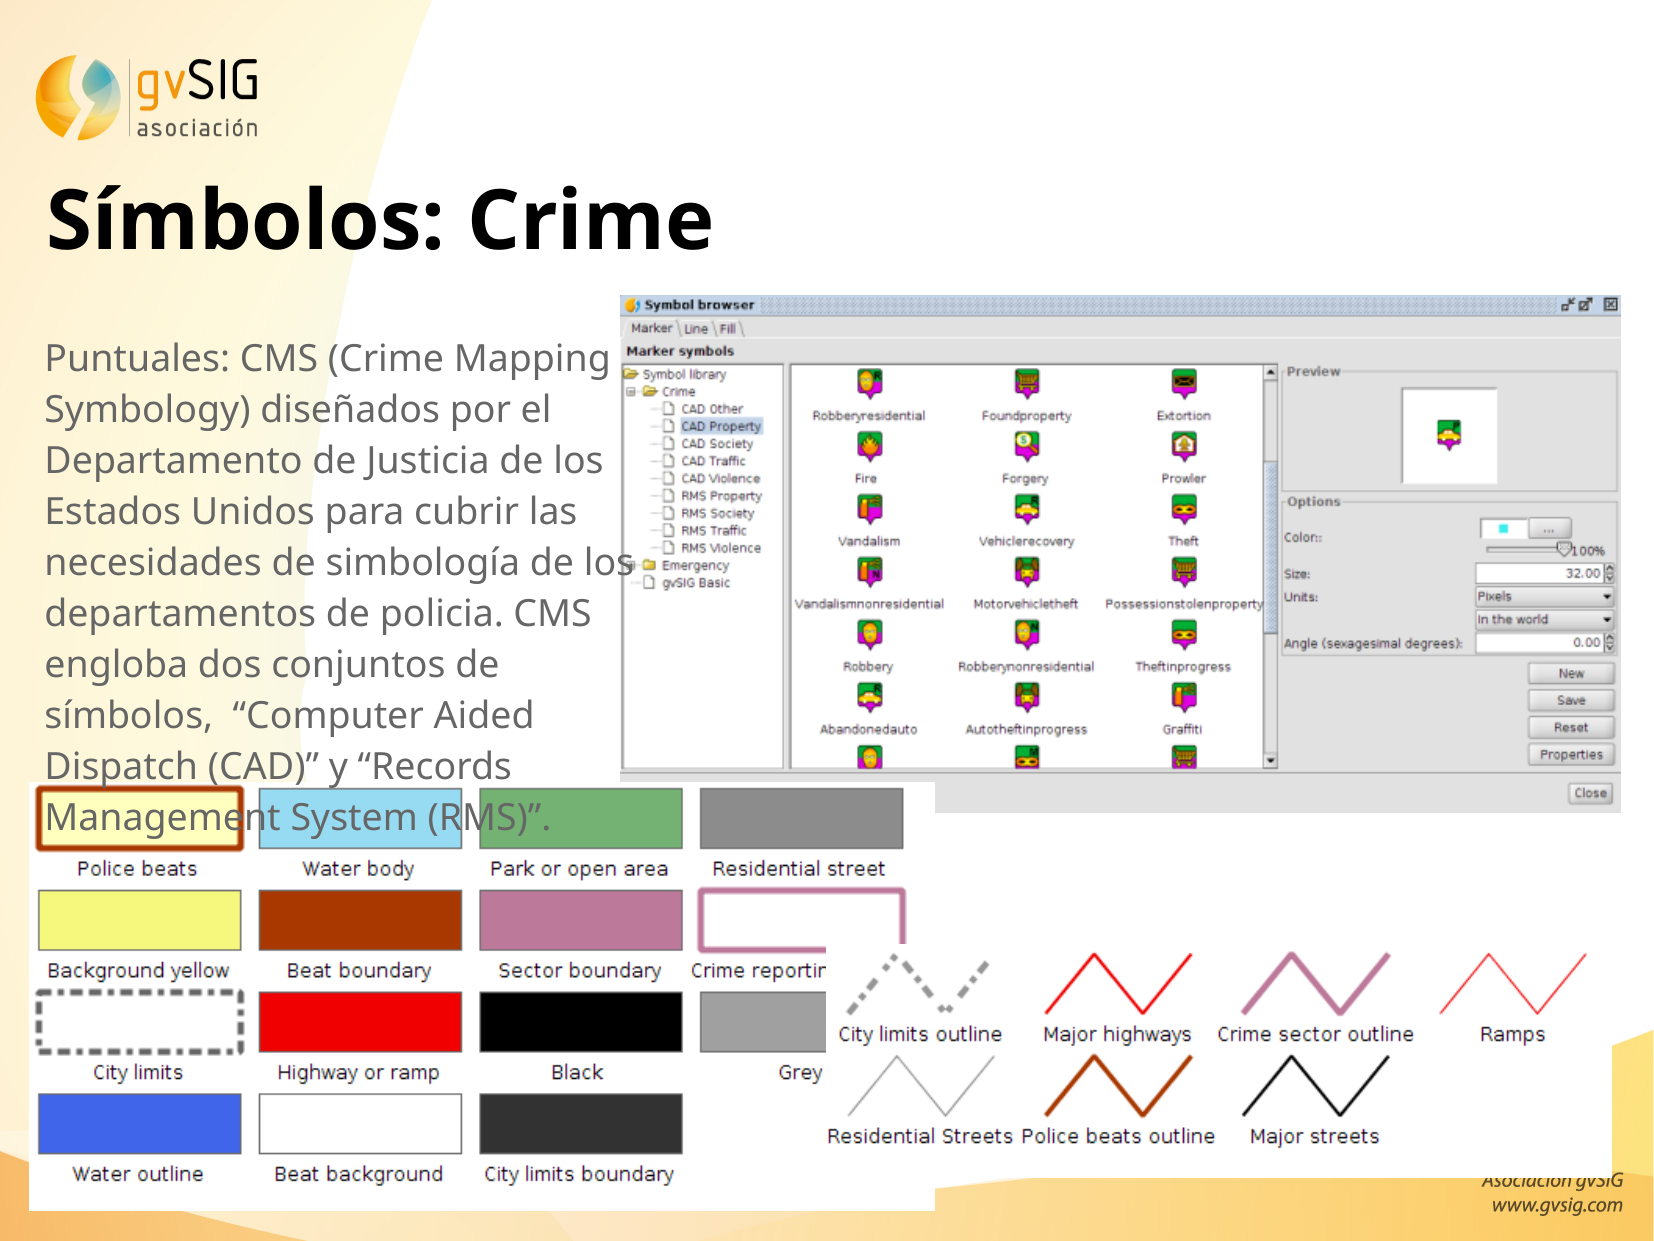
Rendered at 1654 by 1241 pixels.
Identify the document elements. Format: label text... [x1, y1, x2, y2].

title Símbolos: Crime [46, 170, 1534, 265]
text_box Puntuales: CMS (Crime Mapping Symbology) diseñados por el Departamento de Justicia de los Estados Unidos para cubrir las necesidades de simbología de los departamentos de policia. CMS engloba dos conjuntos de símbolos, “Computer Aided Dispatch (CAD)” y “Records Management System (RMS)”. [29, 323, 650, 762]
picture [0, 0, 1654, 1241]
